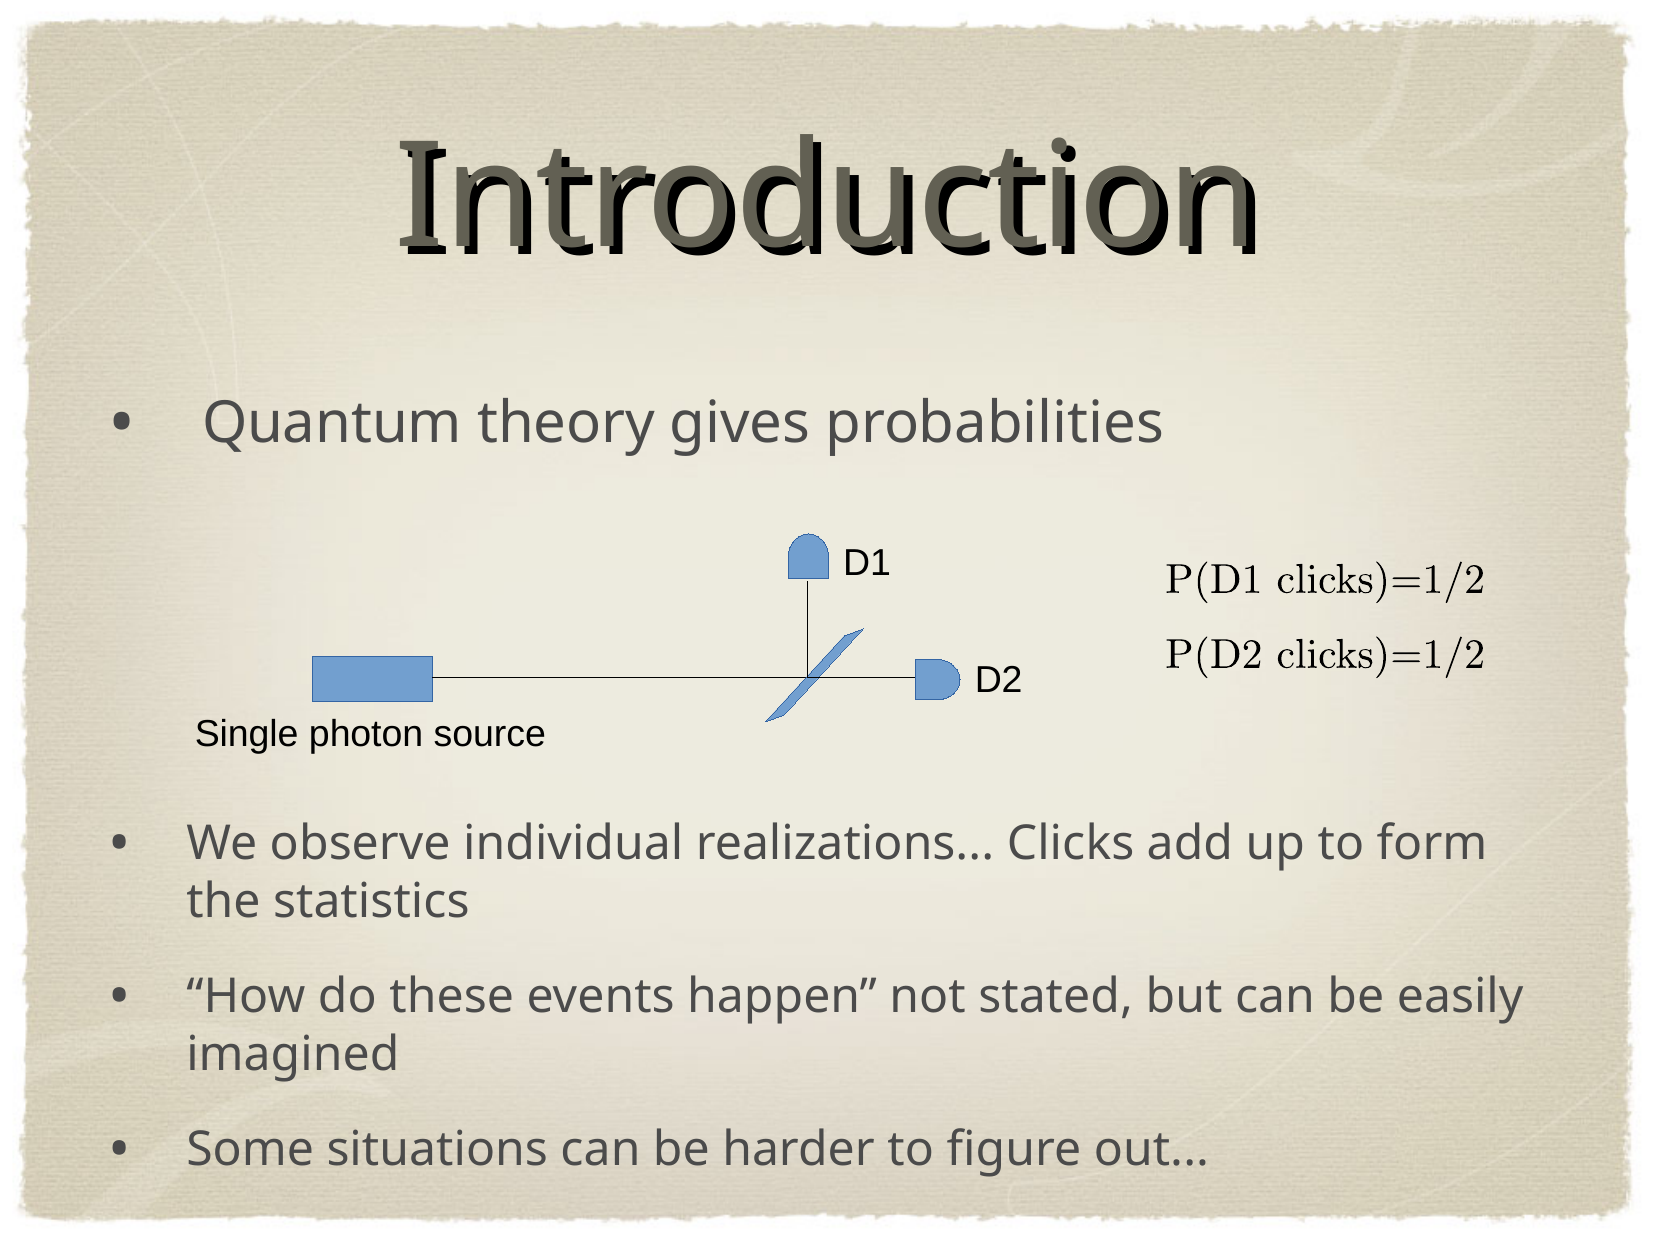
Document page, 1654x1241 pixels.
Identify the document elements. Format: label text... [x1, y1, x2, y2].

text_box [915, 659, 960, 700]
text_box [788, 533, 828, 579]
text_box [1165, 636, 1486, 679]
picture [0, 0, 1654, 1241]
text_box D2 [960, 651, 1066, 709]
text_box [808, 628, 864, 677]
title Introduction [100, 29, 1554, 329]
list Quantum theory gives probabilities [100, 329, 1554, 511]
text_box Single photon source [180, 705, 586, 763]
list We observe individual realizations... Clicks add up to form the statistics “How do these events happen” not stated, but can be easily imagined Some situations can be harder to figure out... [100, 801, 1554, 1186]
text_box D1 [828, 533, 934, 591]
text_box [312, 656, 433, 702]
text_box [765, 676, 819, 722]
text_box [1165, 561, 1486, 604]
